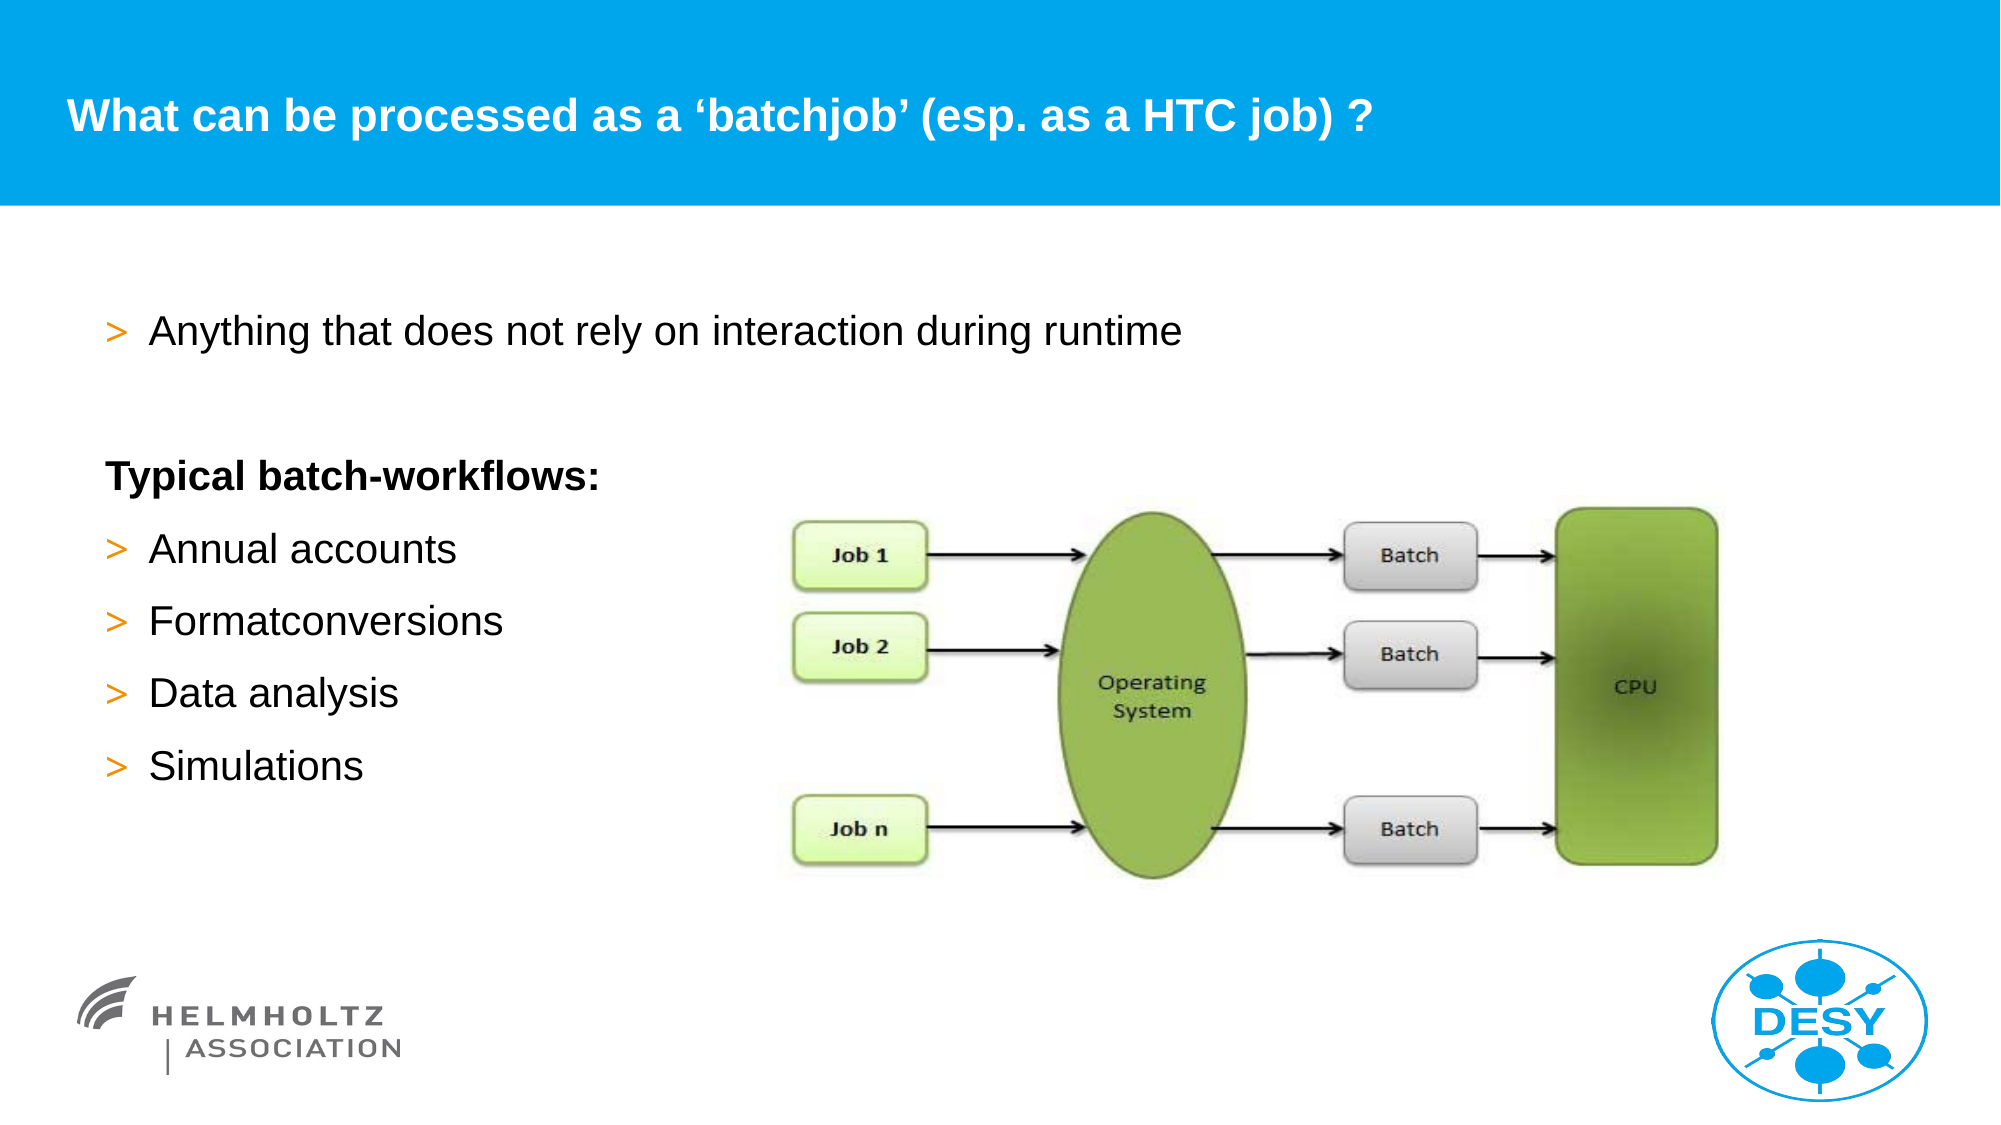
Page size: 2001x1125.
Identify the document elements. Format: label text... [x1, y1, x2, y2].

list Anything that does not rely on interaction during runtime Typical batch-workflows: Annual accounts Formatconversions Data analysis Simulations [61, 307, 1926, 1024]
picture [77, 1024, 400, 1075]
picture [1711, 1026, 1802, 1102]
picture [1838, 1034, 1928, 1102]
picture [1762, 1024, 1777, 1030]
picture [777, 495, 1726, 890]
title What can be processed as a ‘batchjob’ (esp. as a HTC job) ? [66, 0, 1933, 268]
picture [1716, 1024, 1924, 1099]
